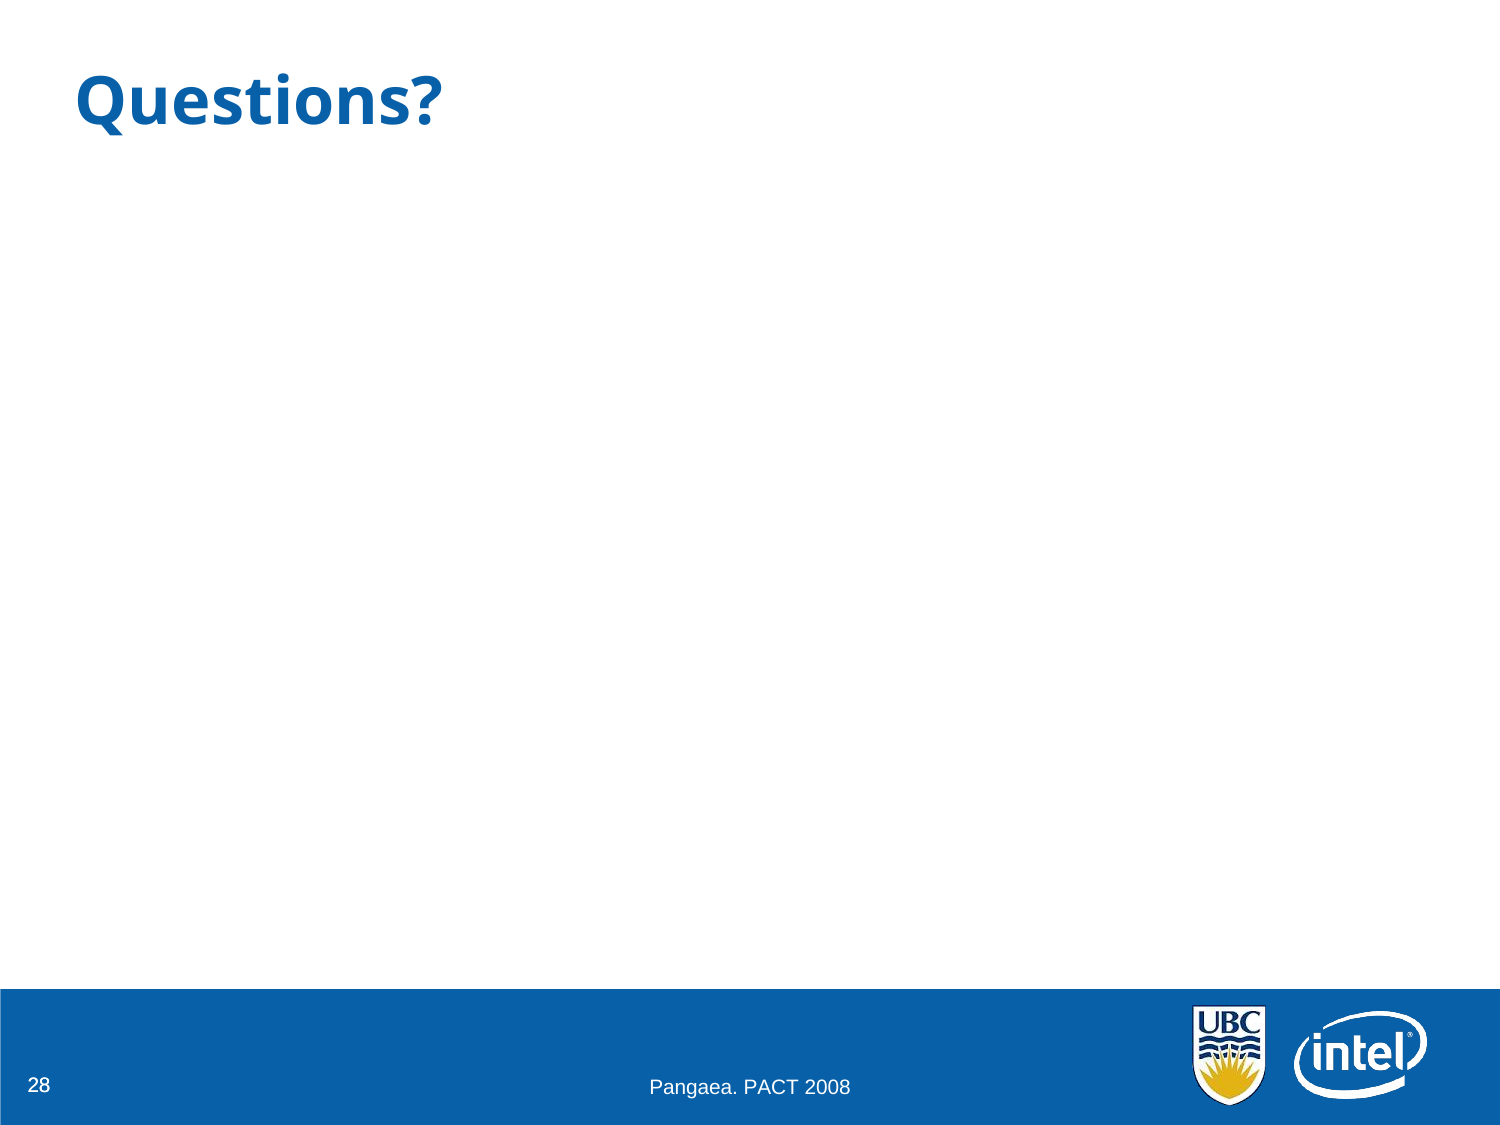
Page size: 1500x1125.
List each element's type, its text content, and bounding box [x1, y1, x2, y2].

picture [1192, 1005, 1266, 1106]
picture [1294, 1011, 1427, 1099]
title Questions? [74, 25, 1427, 172]
